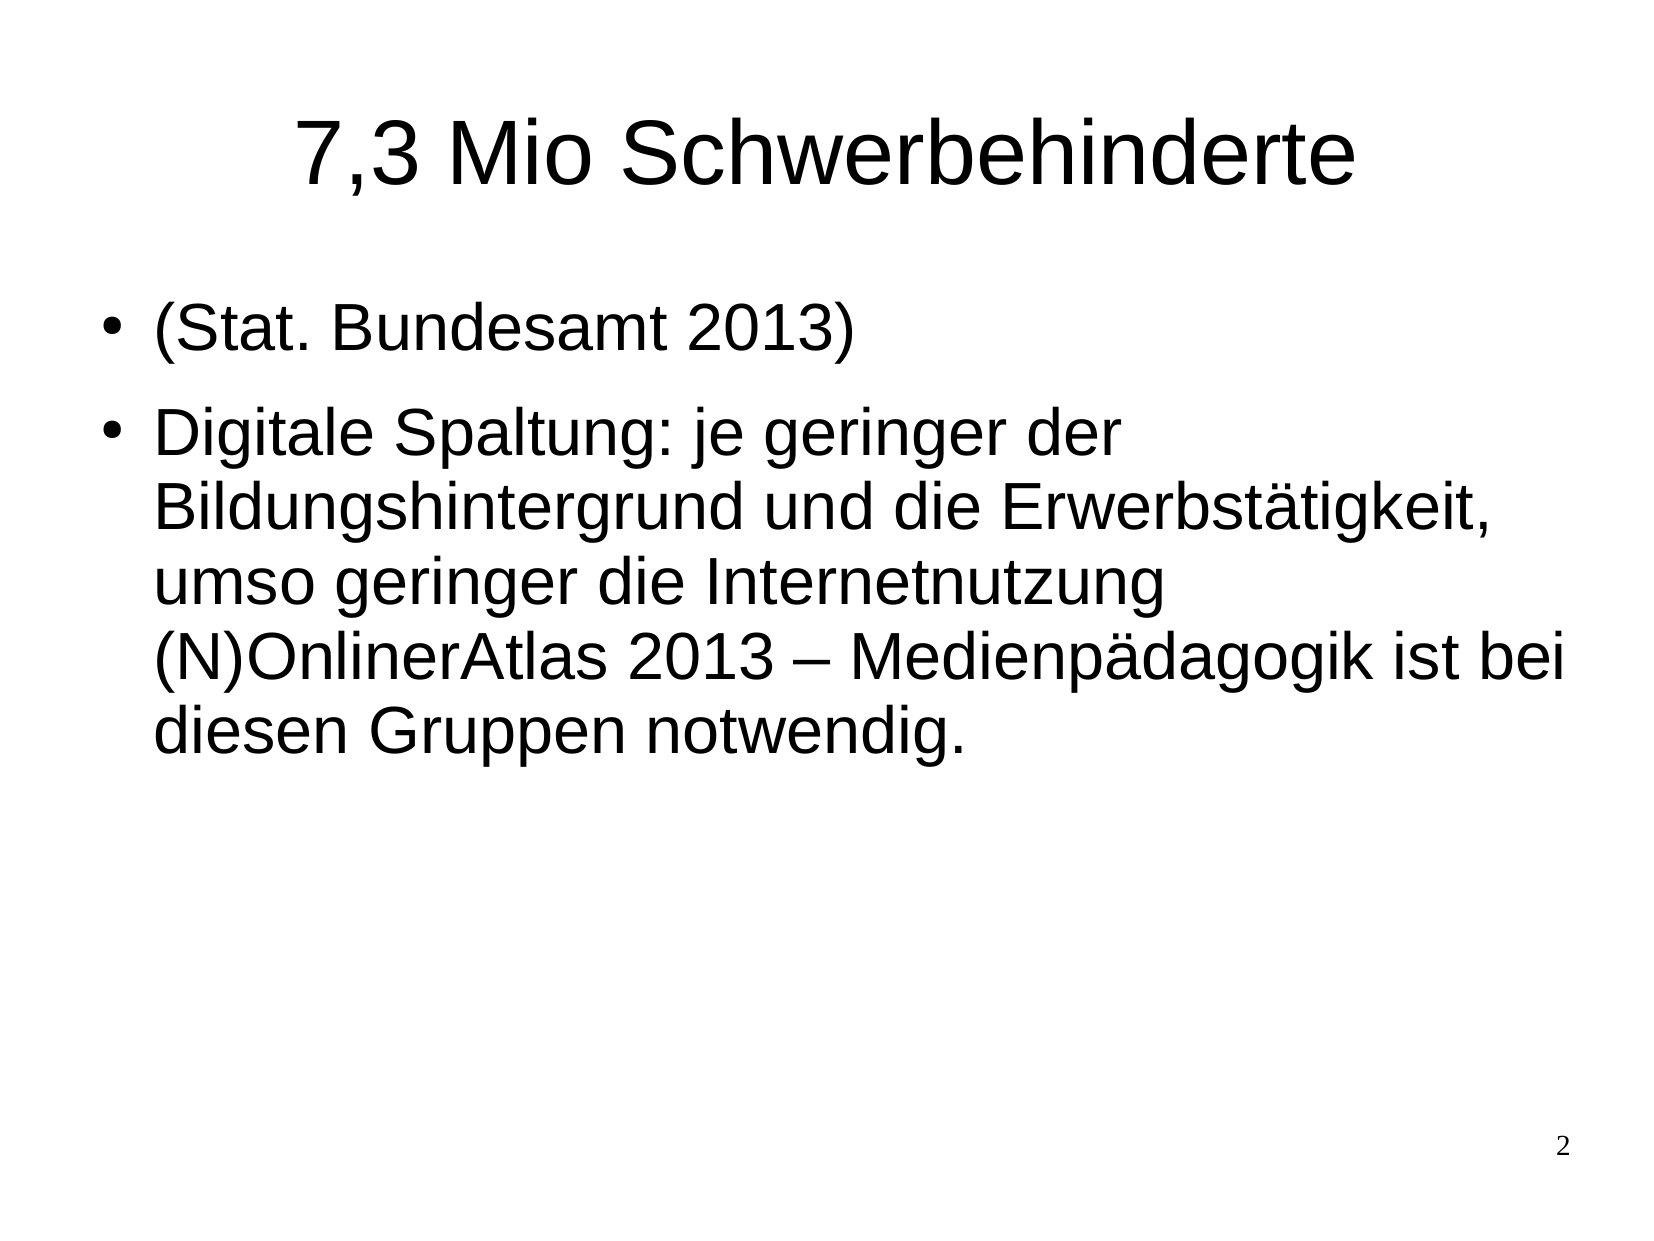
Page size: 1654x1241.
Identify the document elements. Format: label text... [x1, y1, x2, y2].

list (Stat. Bundesamt 2013) Digitale Spaltung: je geringer der Bildungshintergrund und die Erwerbstätigkeit, umso geringer die Internetnutzung (N)OnlinerAtlas 2013 – Medienpädagogik ist bei diesen Gruppen notwendig. [82, 290, 1571, 1010]
title 7,3 Mio Schwerbehinderte [82, 49, 1571, 257]
